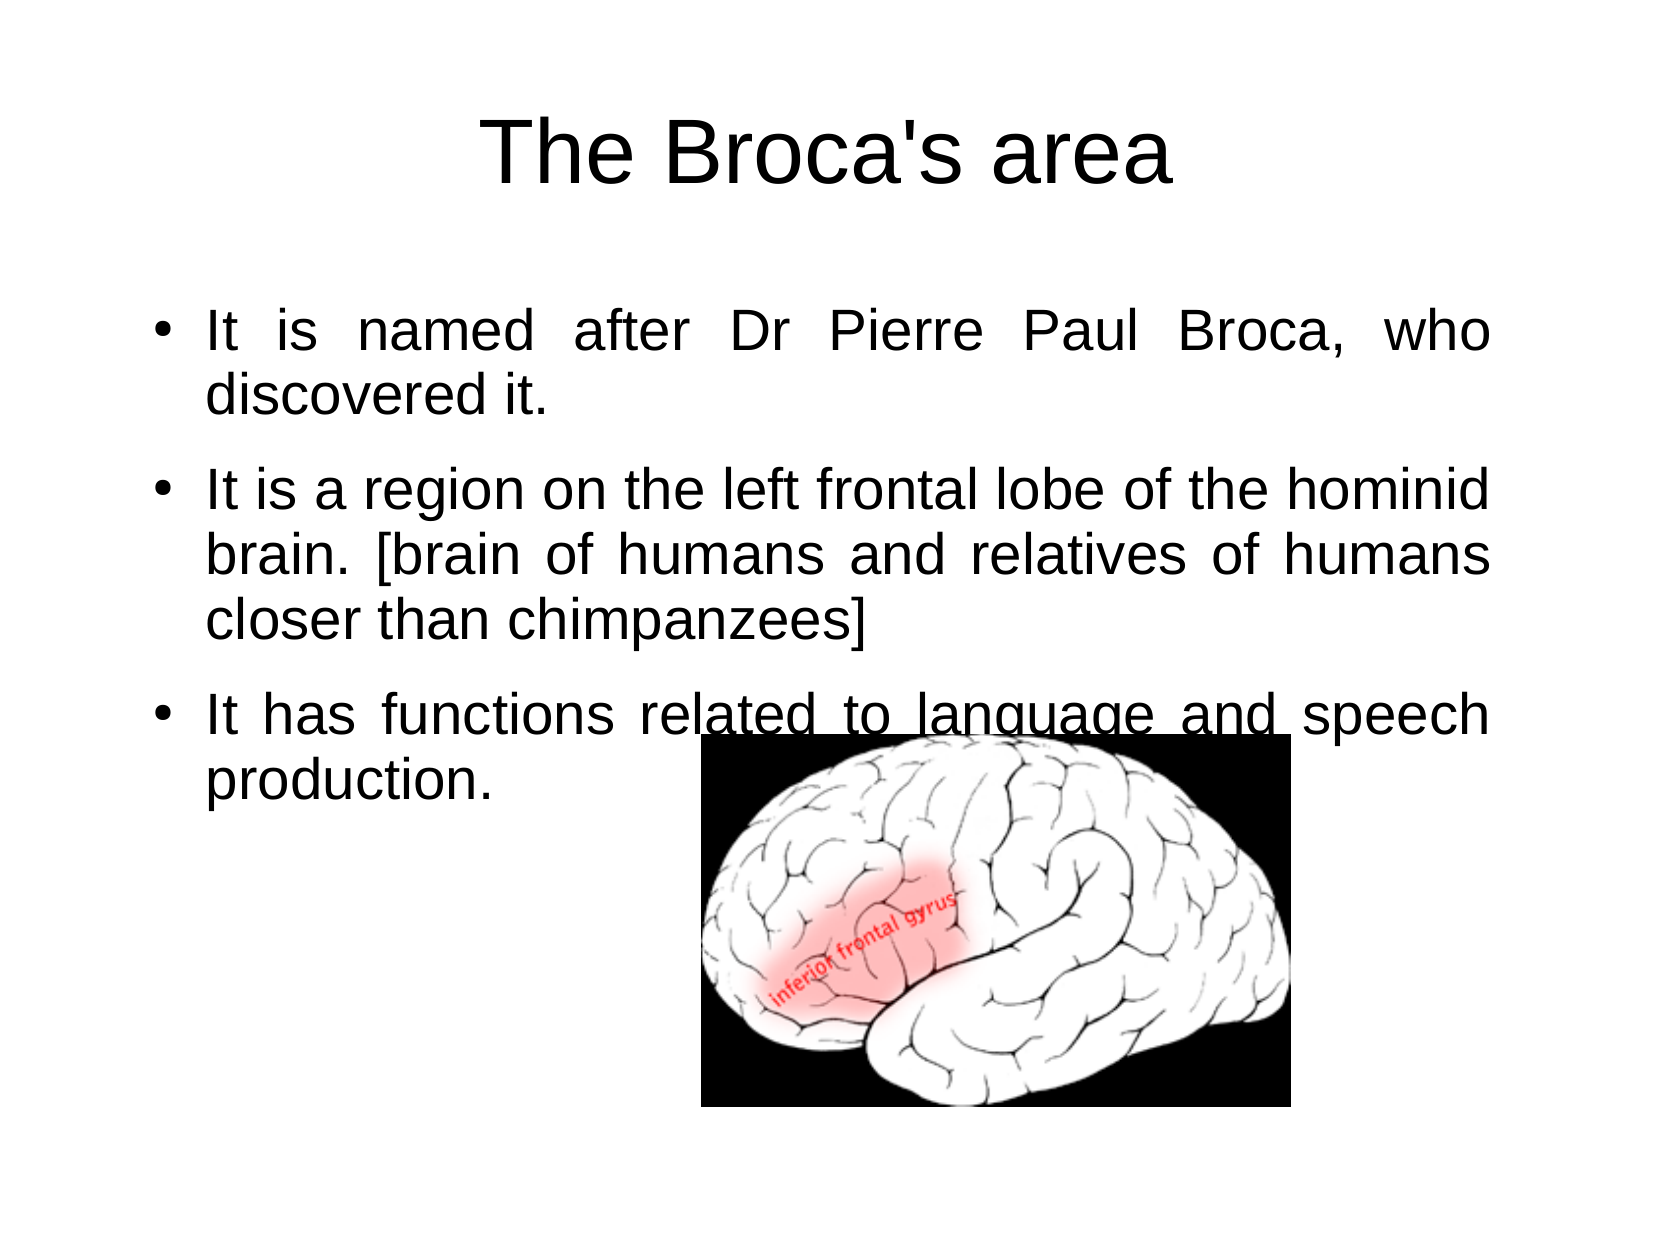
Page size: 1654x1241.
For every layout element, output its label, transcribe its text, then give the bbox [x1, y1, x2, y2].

list It is named after Dr Pierre Paul Broca, who discovered it. It is a region on the left frontal lobe of the hominid brain. [brain of humans and relatives of humans closer than chimpanzees] It has functions related to language and speech production. [135, 297, 1494, 1241]
picture [701, 734, 1291, 1107]
title The Broca's area [118, 47, 1536, 256]
